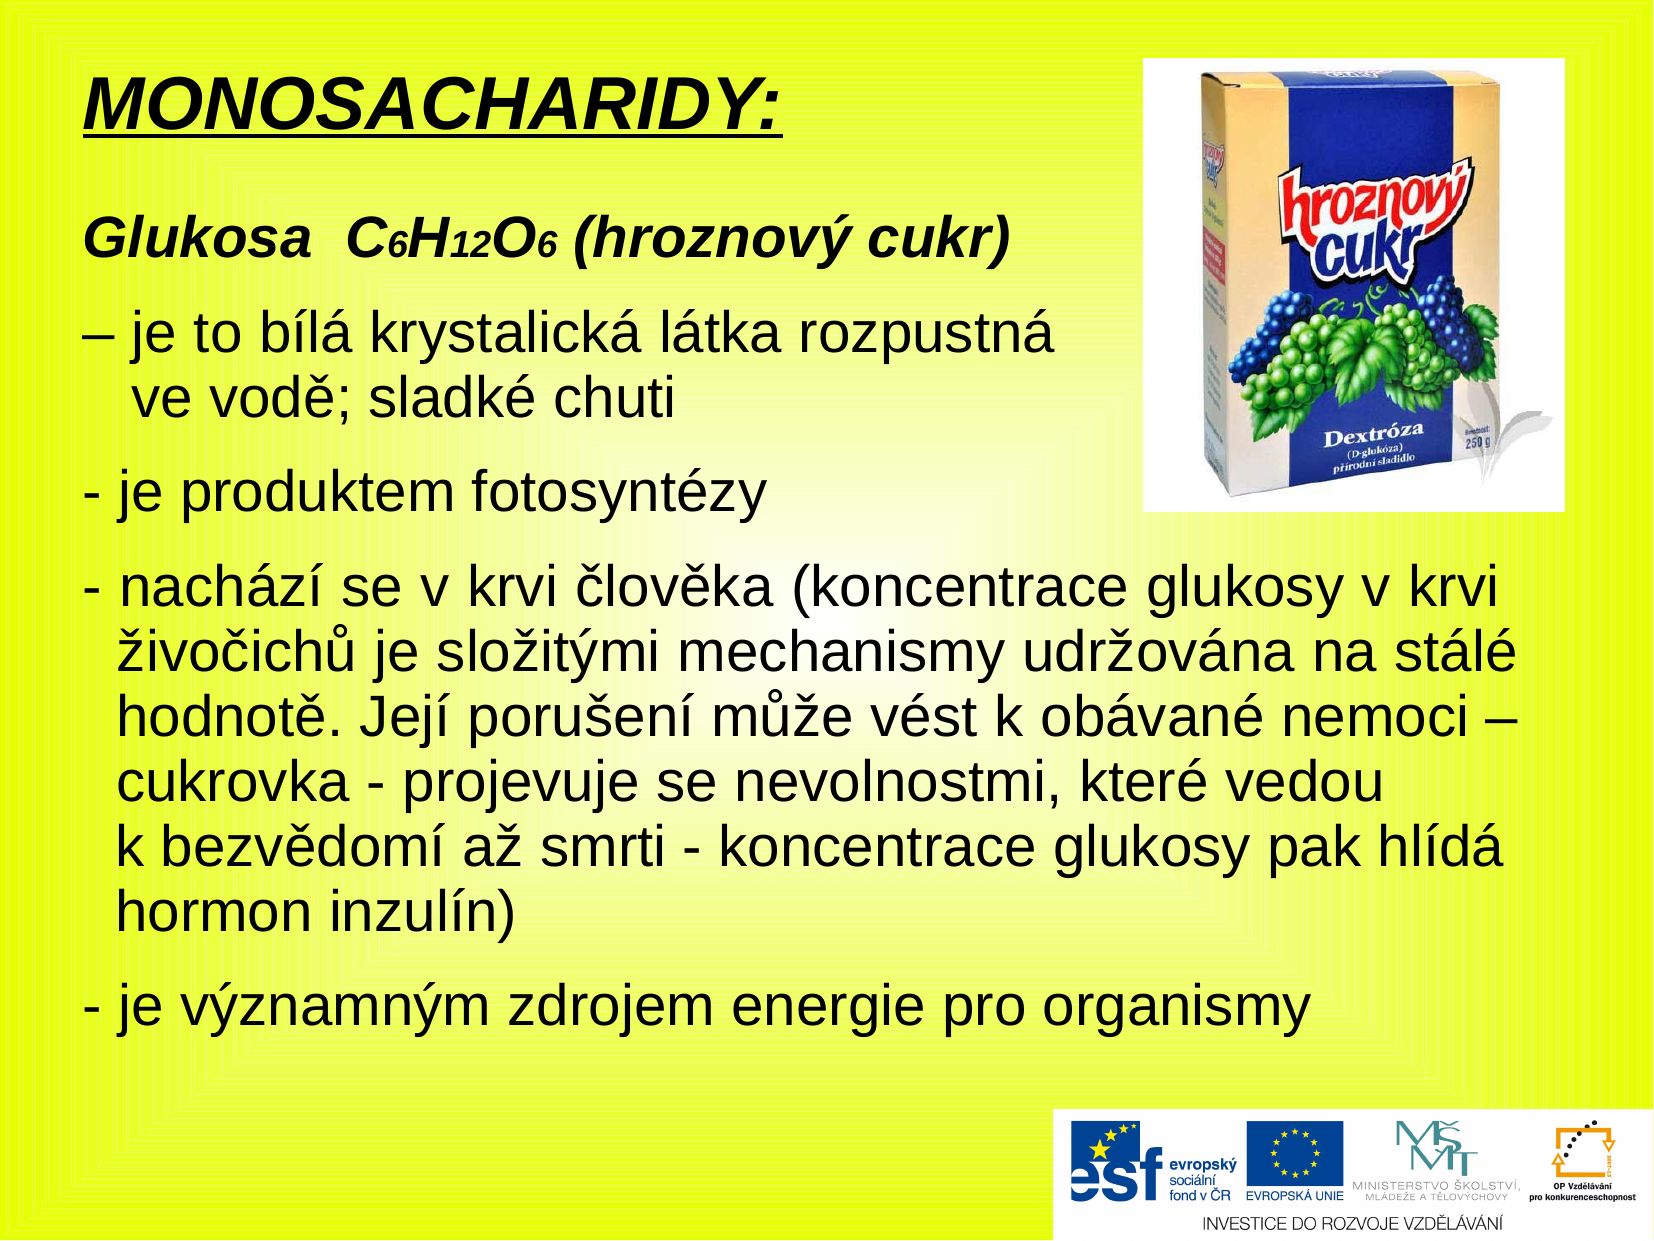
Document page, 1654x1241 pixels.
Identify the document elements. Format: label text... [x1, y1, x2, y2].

picture [1143, 58, 1565, 512]
list Glukosa C6H12O6 (hroznový cukr) – je to bílá krystalická látka rozpustná ve vodě; sladké chuti - je produktem fotosyntézy - nachází se v krvi člověka (koncentrace glukosy v krvi živočichů je složitými mechanismy udržována na stálé hodnotě. Její porušení může vést k obávané nemoci – cukrovka - projevuje se nevolnostmi, které vedou k bezvědomí až smrti - koncentrace glukosy pak hlídá hormon inzulín) - je významným zdrojem energie pro organismy [82, 204, 1571, 1038]
title MONOSACHARIDY: [82, 0, 1571, 204]
picture [1053, 1109, 1654, 1241]
